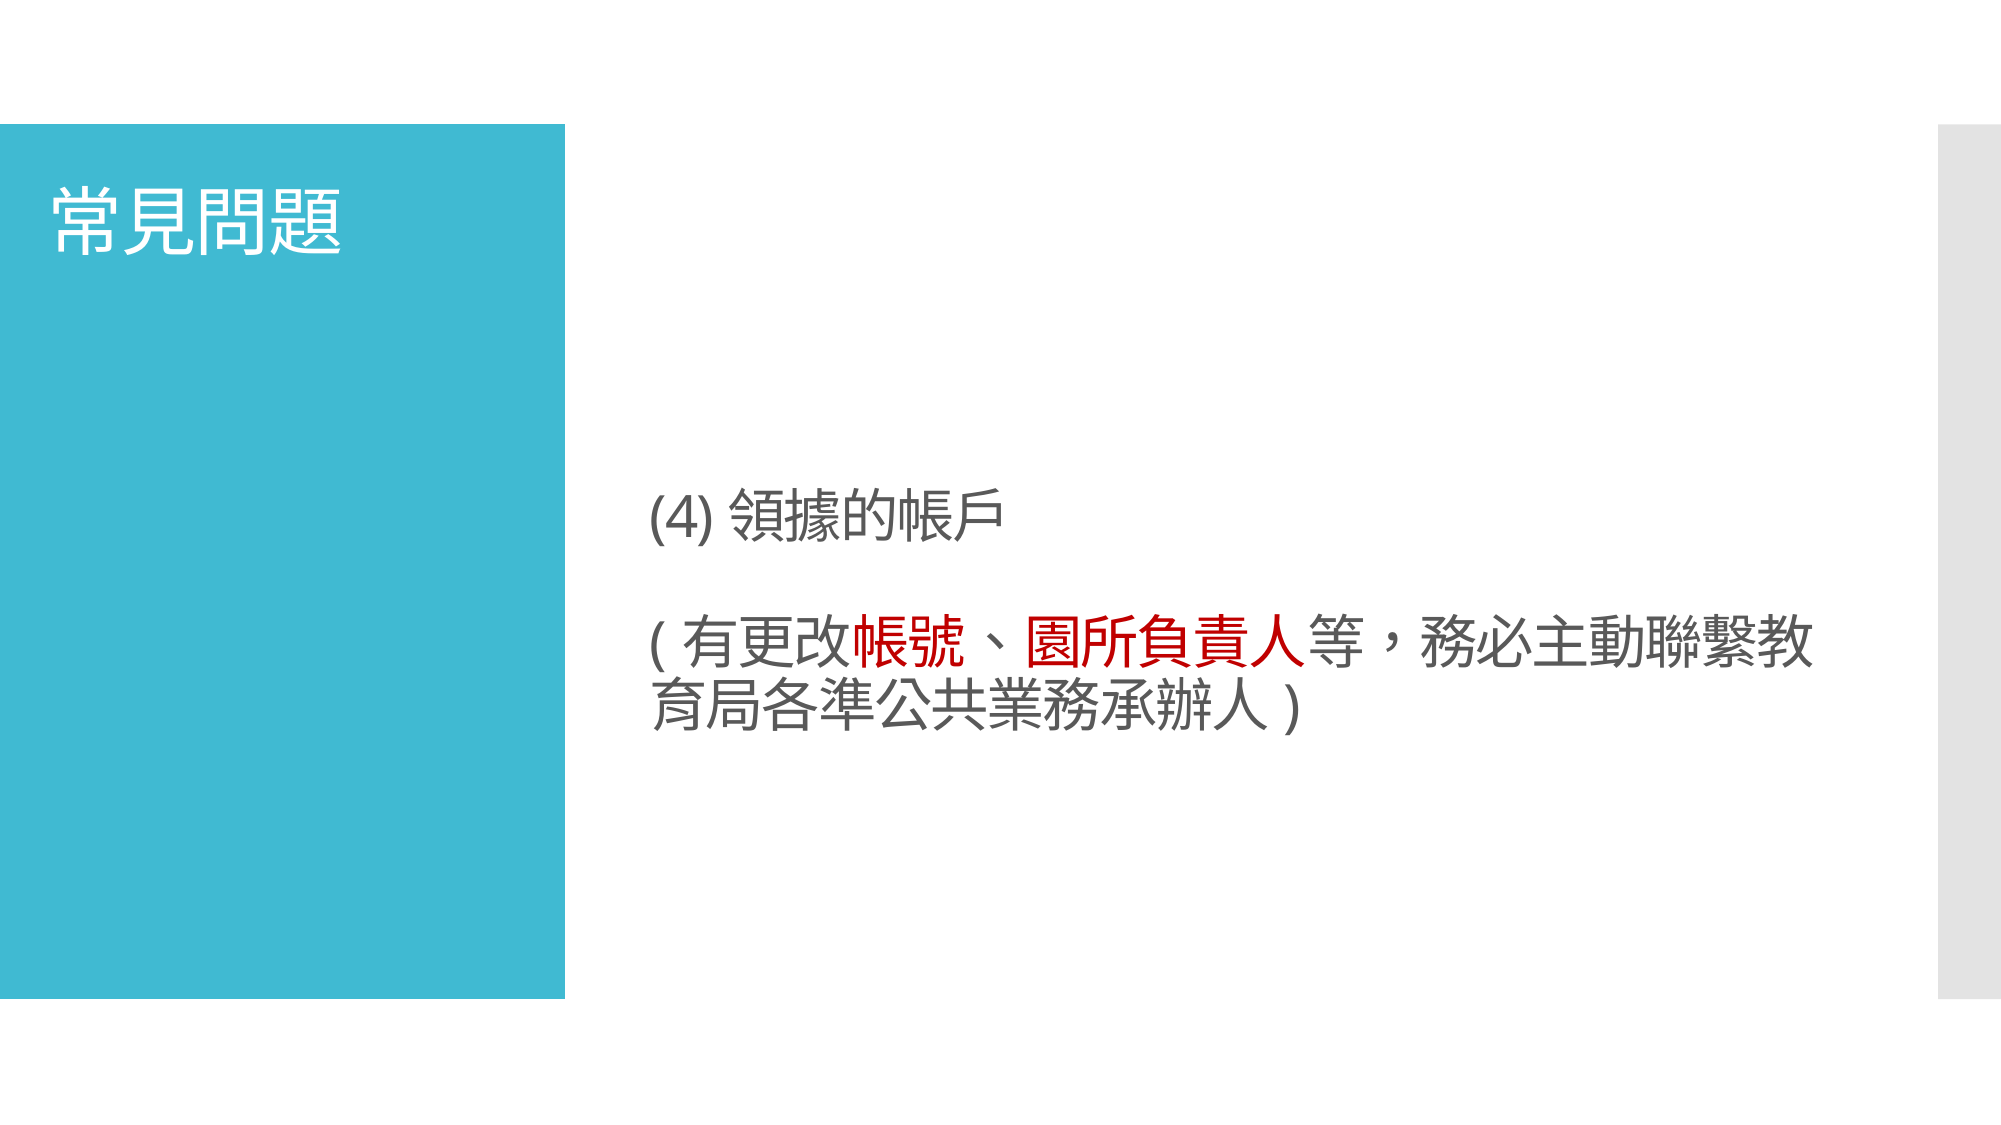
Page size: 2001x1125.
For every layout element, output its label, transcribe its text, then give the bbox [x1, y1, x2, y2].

title (4)領據的帳戶 (有更改帳號、園所負責人等，務必主動聯繫教育局各準公共業務承辦人) [634, 213, 1835, 747]
text_box 常見問題 [32, 167, 533, 272]
